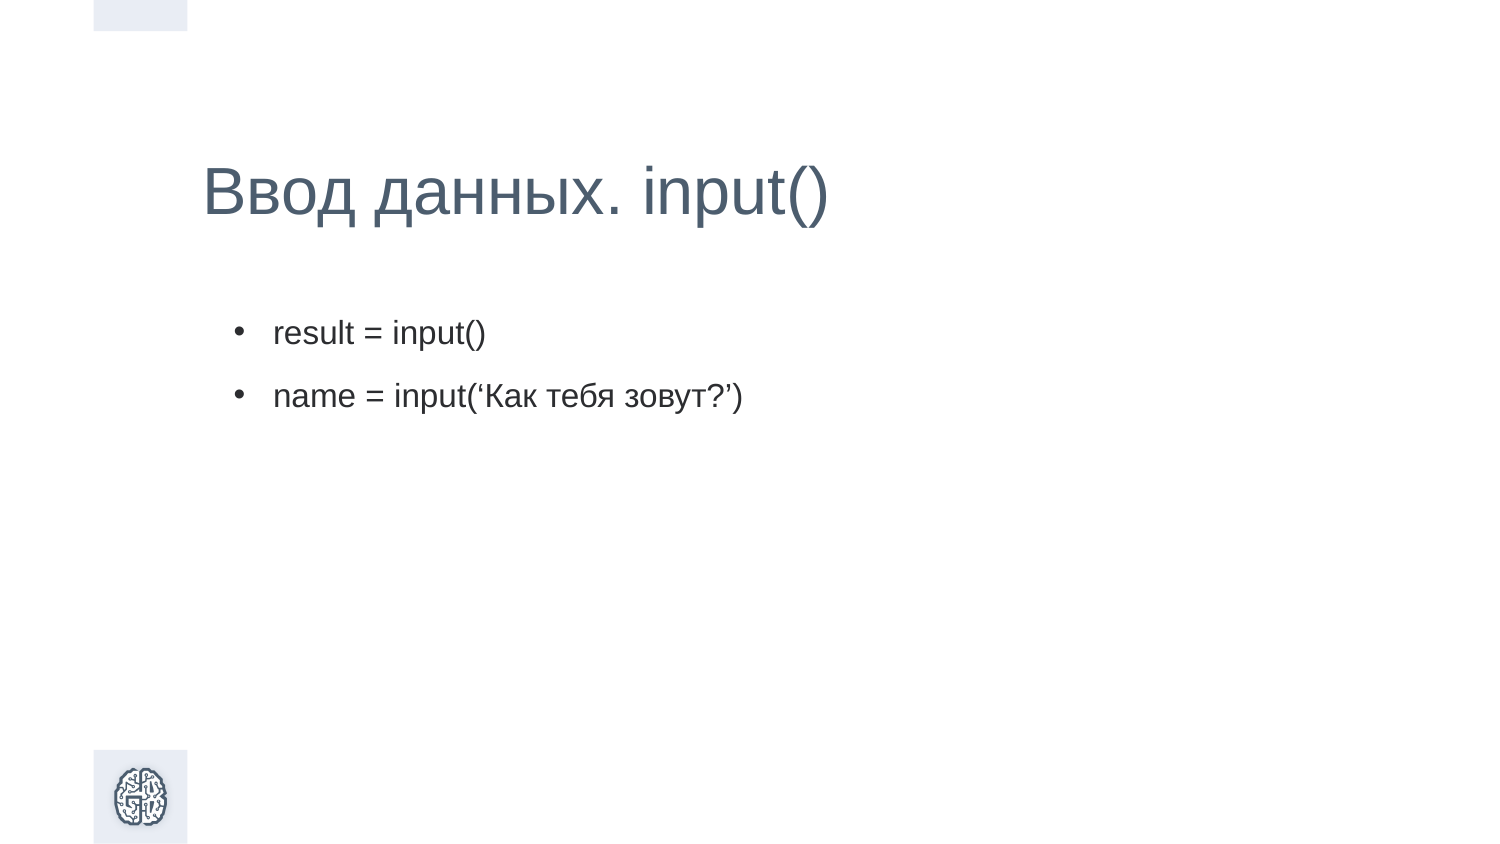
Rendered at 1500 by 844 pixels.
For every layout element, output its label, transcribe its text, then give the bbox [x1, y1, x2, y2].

text_box Ввод данных. input() [187, 93, 1356, 282]
text_box name = input(‘Как тебя зовут?’) [187, 358, 1312, 421]
text_box result = input() [187, 284, 1312, 358]
picture [106, 760, 175, 834]
